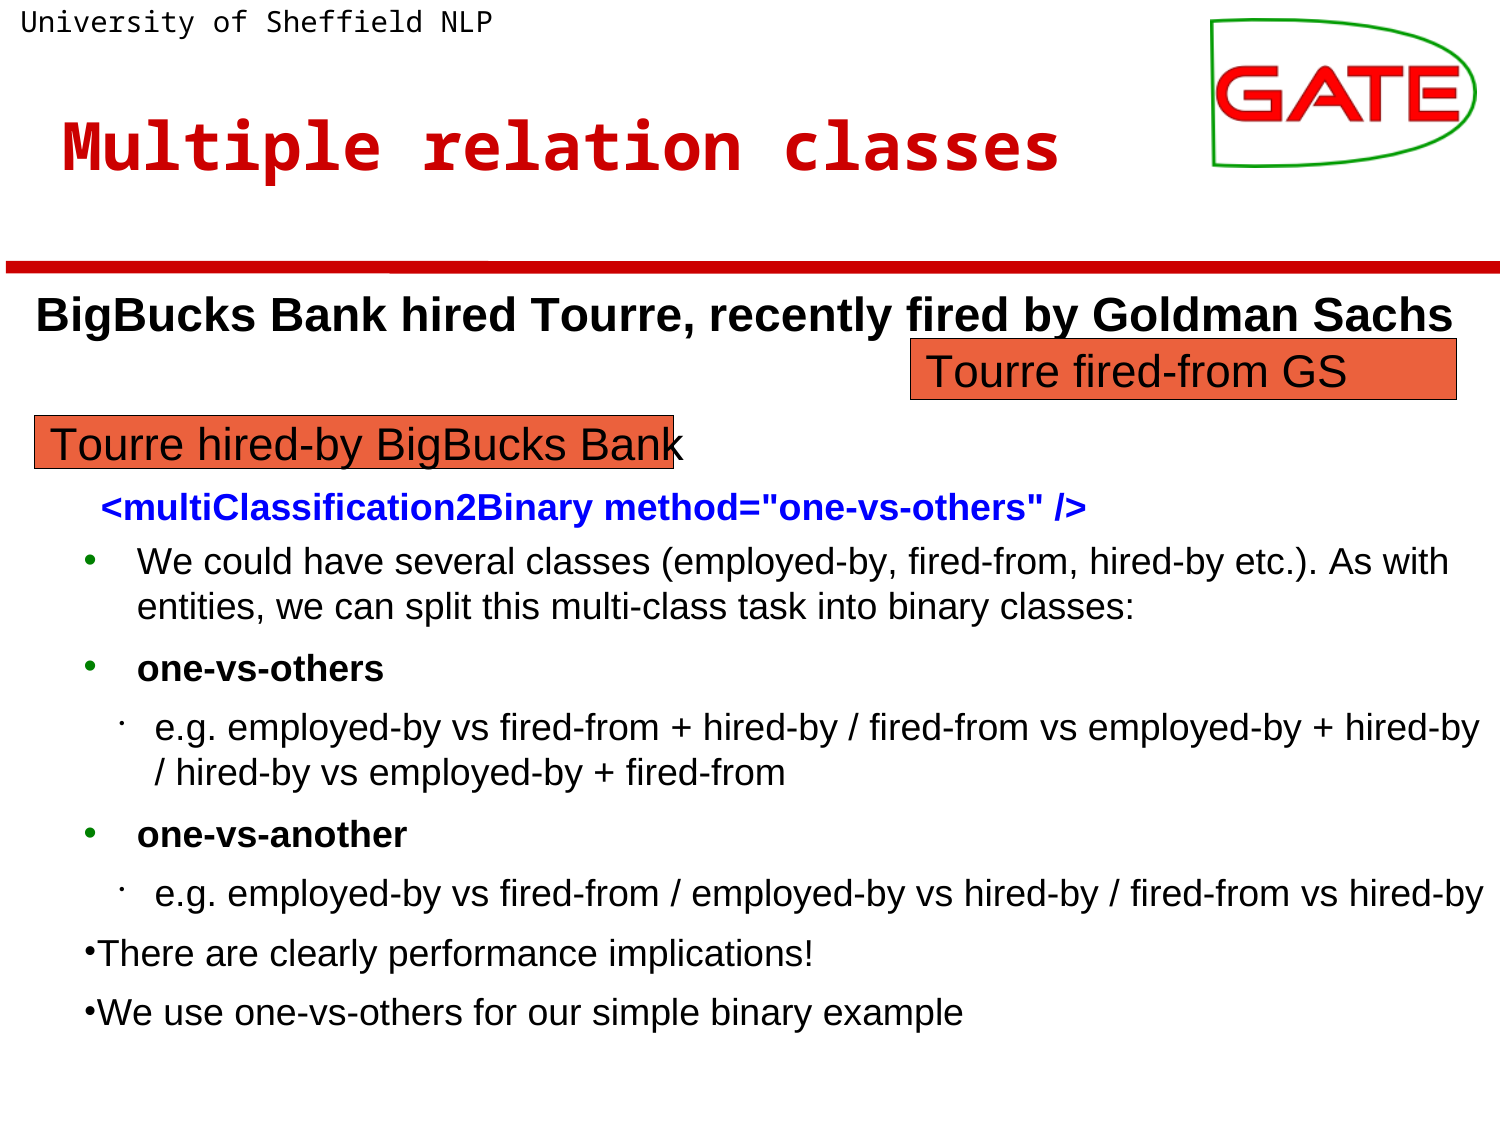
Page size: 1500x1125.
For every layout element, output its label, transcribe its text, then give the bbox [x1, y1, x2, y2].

text_box Tourre hired-by BigBucks Bank [34, 415, 674, 469]
text_box We could have several classes (employed-by, fired-from, hired-by etc.). As with entities, we can split this multi-class task into binary classes: one-vs-others e.g. employed-by vs fired-from + hired-by / fired-from vs employed-by + hired-by / hired-by vs employed-by + fired-from one-vs-another e.g. employed-by vs fired-from / employed-by vs hired-by / fired-from vs hired-by There are clearly performance implications! We use one-vs-others for our simple binary example [68, 671, 1500, 981]
title Multiple relation classes [47, 37, 1199, 254]
picture [1210, 18, 1477, 168]
text_box <multiClassification2Binary method="one-vs-others" /> [64, 431, 1500, 671]
text_box BigBucks Bank hired Tourre, recently fired by Goldman Sachs [16, 275, 1489, 349]
text_box Tourre fired-from GS [910, 338, 1457, 400]
